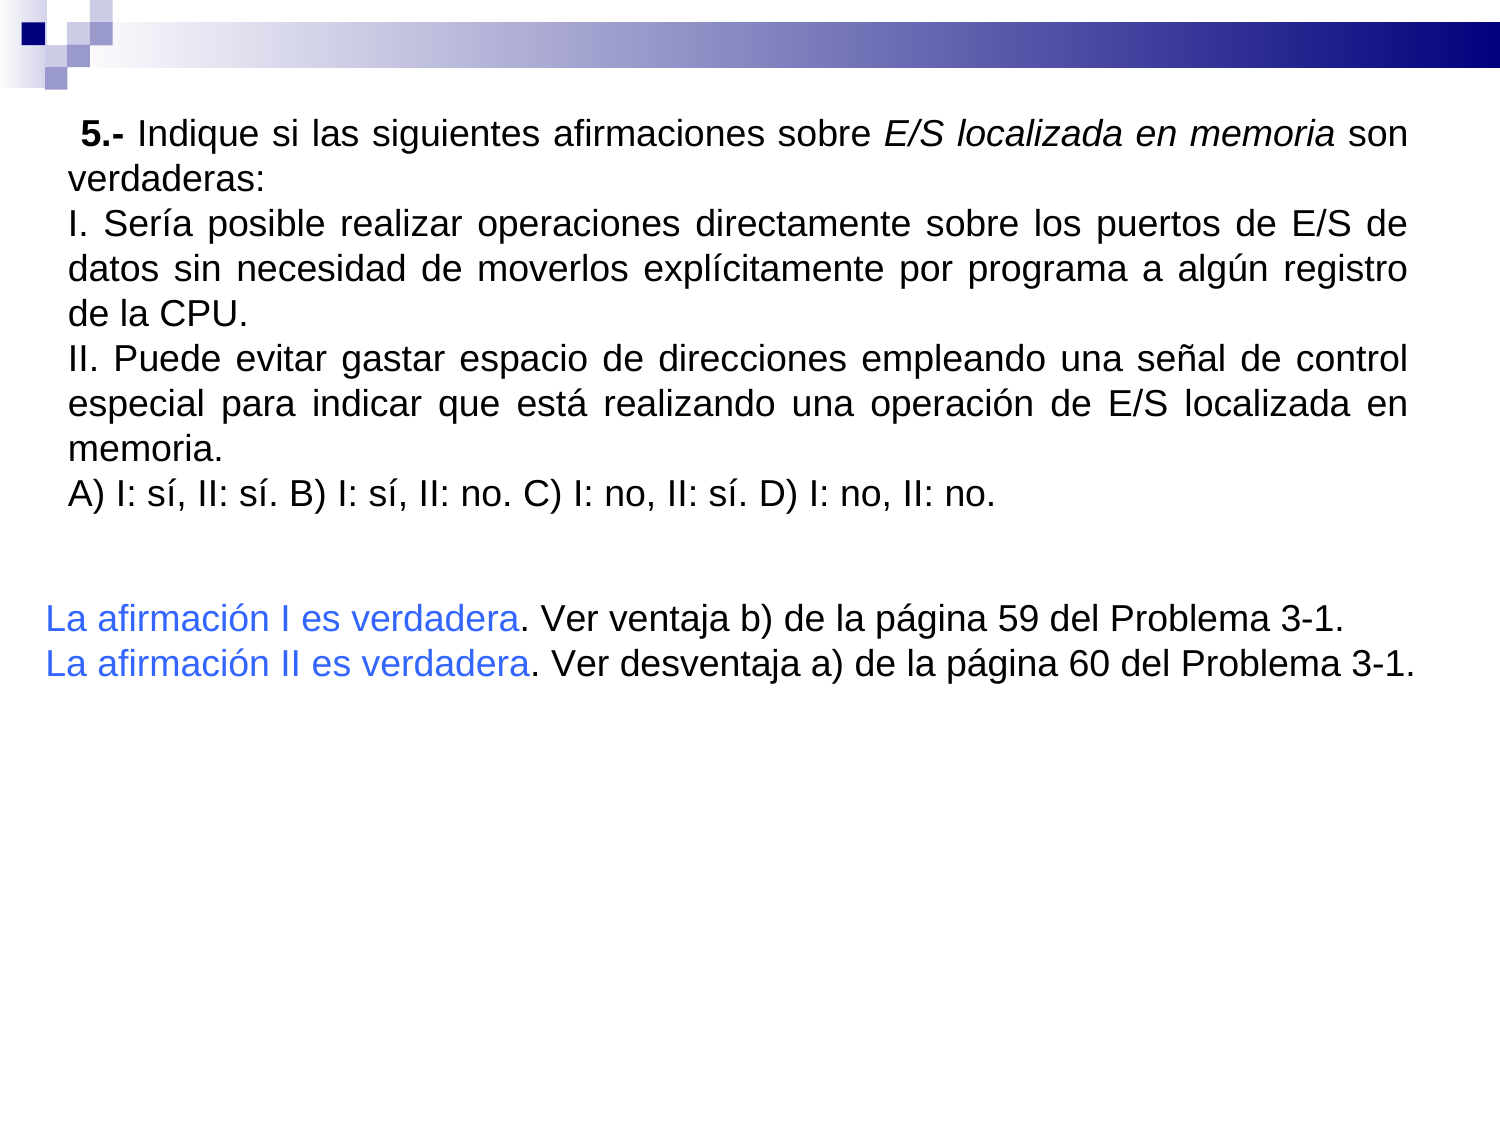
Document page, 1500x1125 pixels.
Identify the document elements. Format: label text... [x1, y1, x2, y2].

text_box 5.- Indique si las siguientes afirmaciones sobre E/S localizada en memoria son verdaderas: I. Sería posible realizar operaciones directamente sobre los puertos de E/S de datos sin necesidad de moverlos explícitamente por programa a algún registro de la CPU. II. Puede evitar gastar espacio de direcciones empleando una señal de control especial para indicar que está realizando una operación de E/S localizada en memoria. A) I: sí, II: sí. B) I: sí, II: no. C) I: no, II: sí. D) I: no, II: no. [53, 101, 1424, 523]
text_box La afirmación I es verdadera. Ver ventaja b) de la página 59 del Problema 3-1. La afirmación II es verdadera. Ver desventaja a) de la página 60 del Problema 3-1. [30, 586, 1442, 692]
